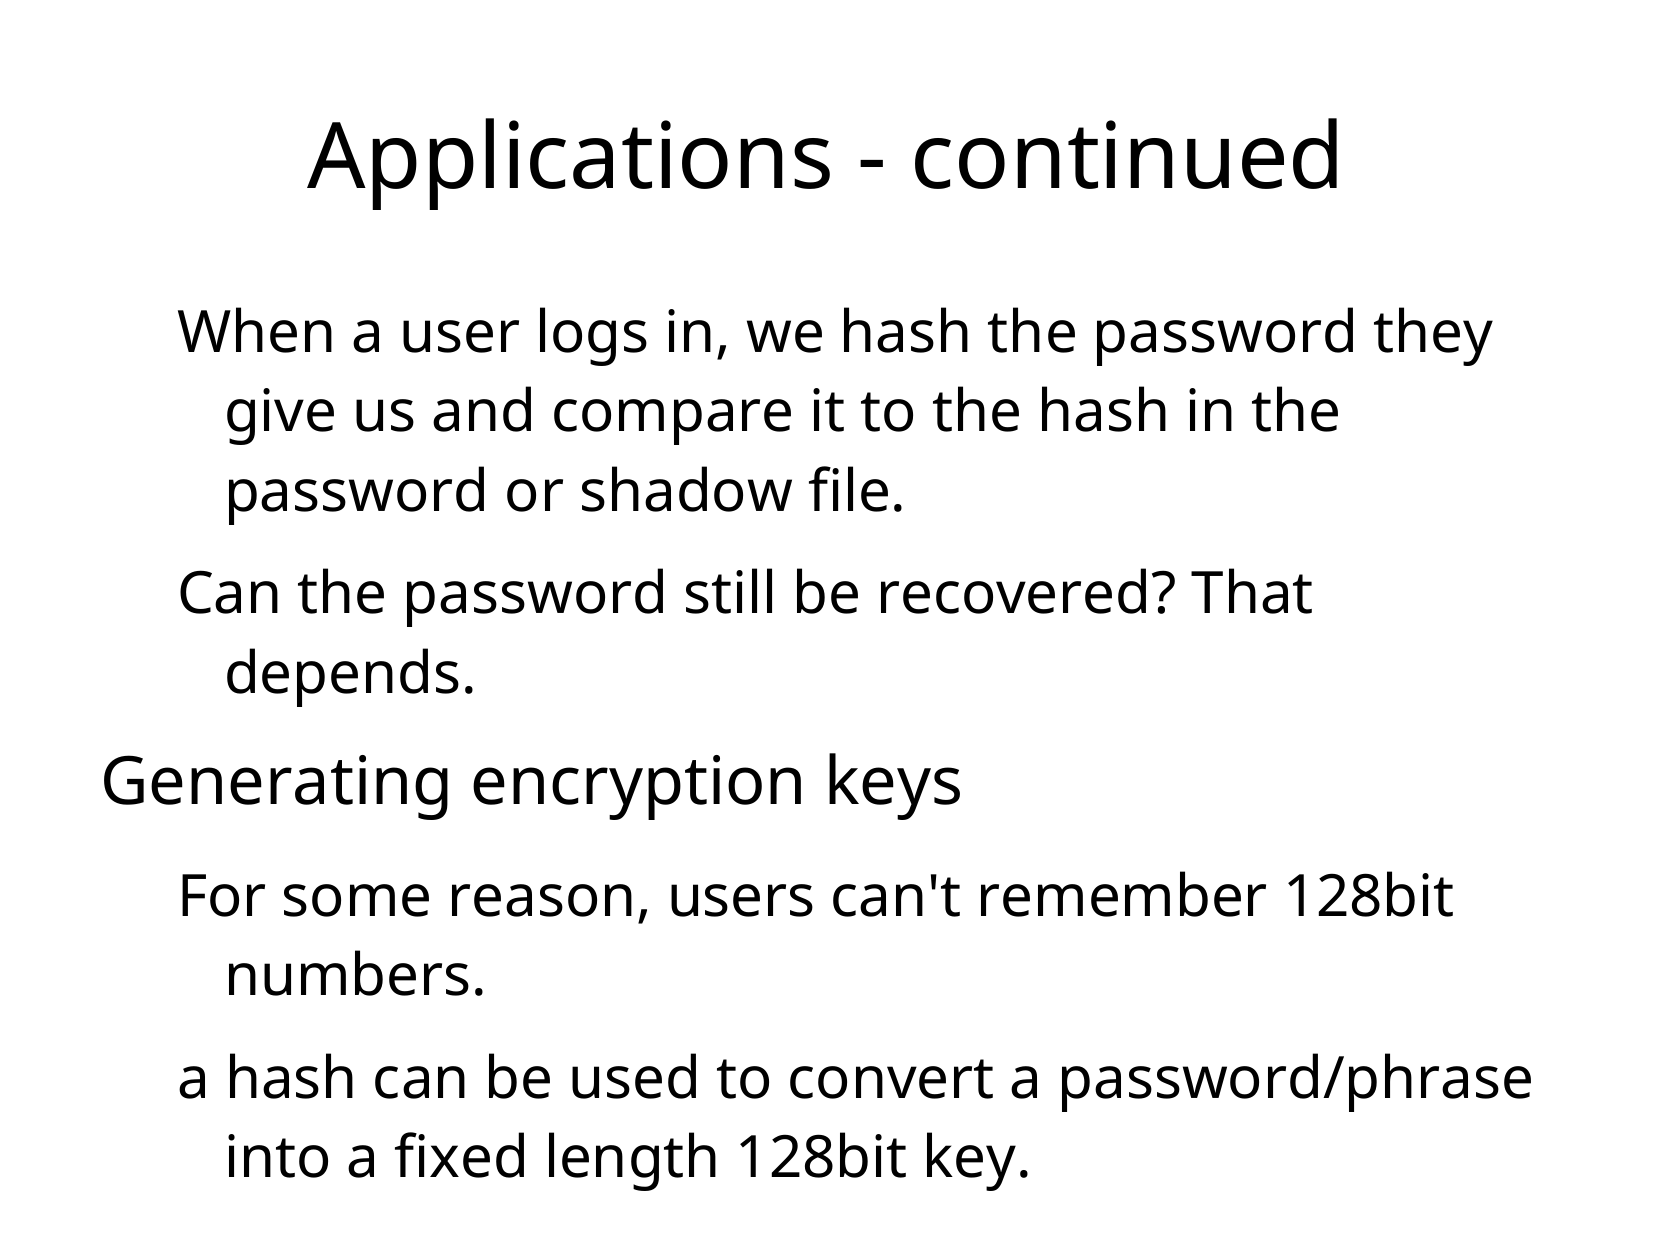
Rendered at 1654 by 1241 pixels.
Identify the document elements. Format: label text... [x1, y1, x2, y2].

list When a user logs in, we hash the password they give us and compare it to the hash in the password or shadow file. Can the password still be recovered? That depends. Generating encryption keys For some reason, users can't remember 128bit numbers. a hash can be used to convert a password/phrase into a fixed length 128bit key. [82, 290, 1571, 1109]
title Applications - continued [82, 49, 1571, 257]
